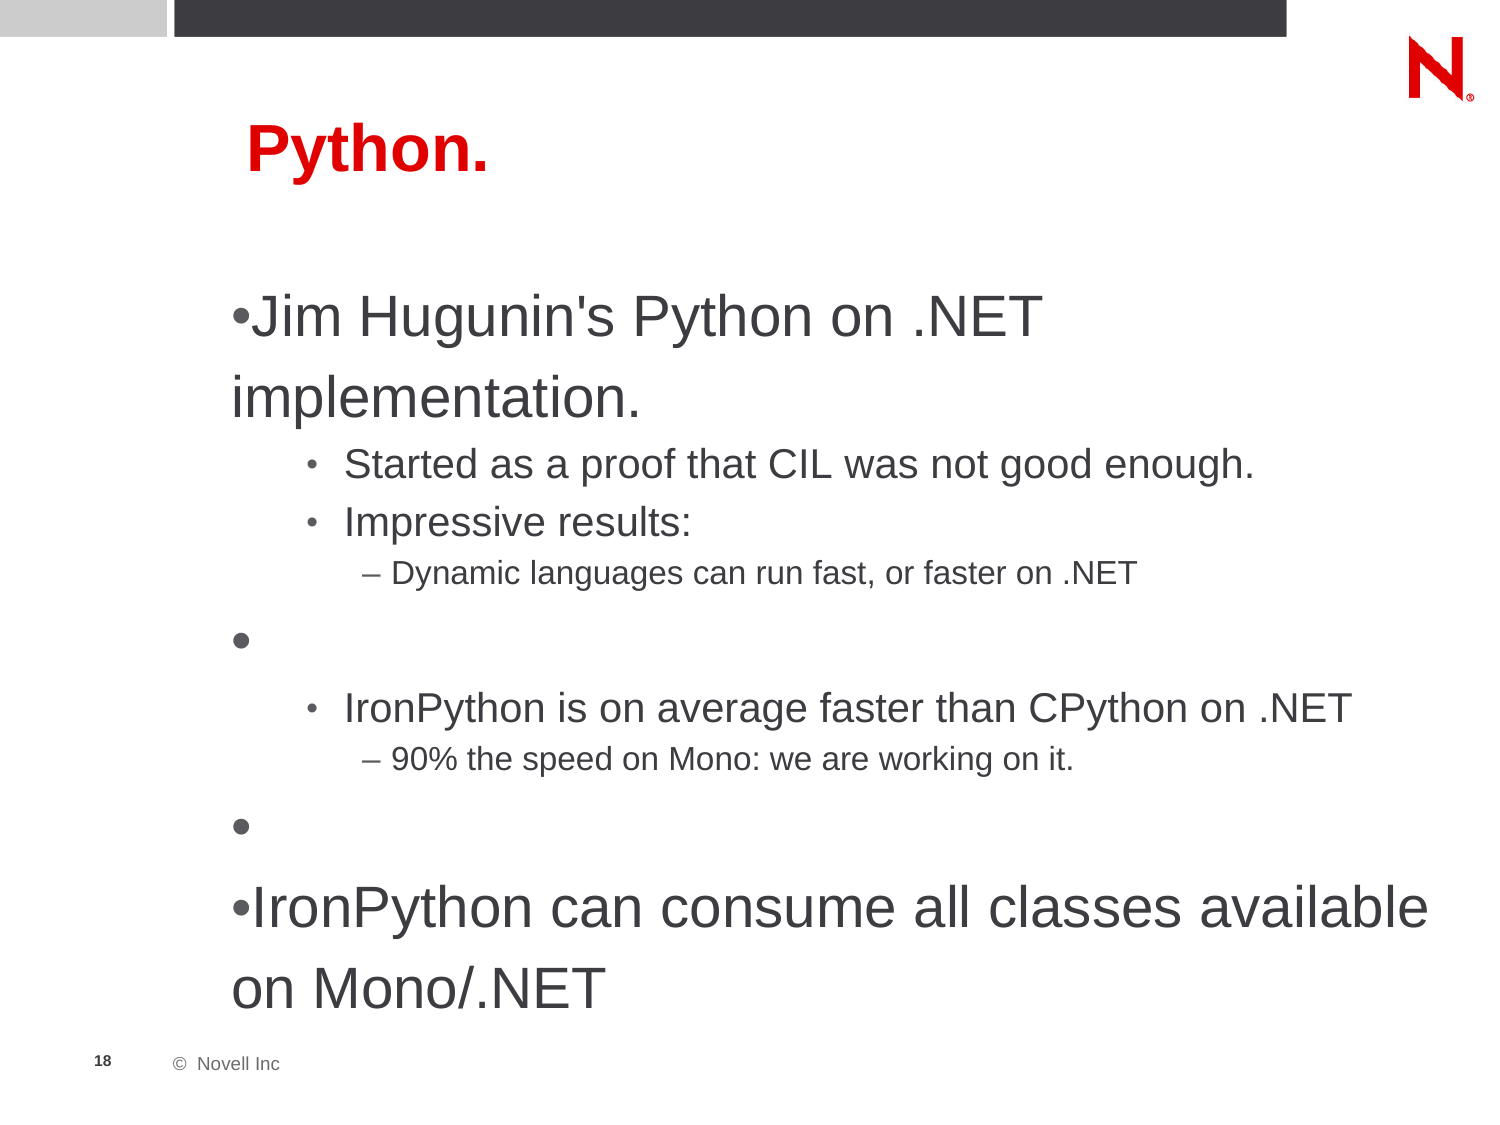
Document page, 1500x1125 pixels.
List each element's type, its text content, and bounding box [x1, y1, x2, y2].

picture [1404, 32, 1477, 105]
title Python. [245, 68, 1409, 231]
list Jim Hugunin's Python on .NET implementation. Started as a proof that CIL was not good enough. Impressive results: Dynamic languages can run fast, or faster on .NET IronPython is on average faster than CPython on .NET 90% the speed on Mono: we are working on it. IronPython can consume all classes available on Mono/.NET [231, 267, 1444, 1006]
